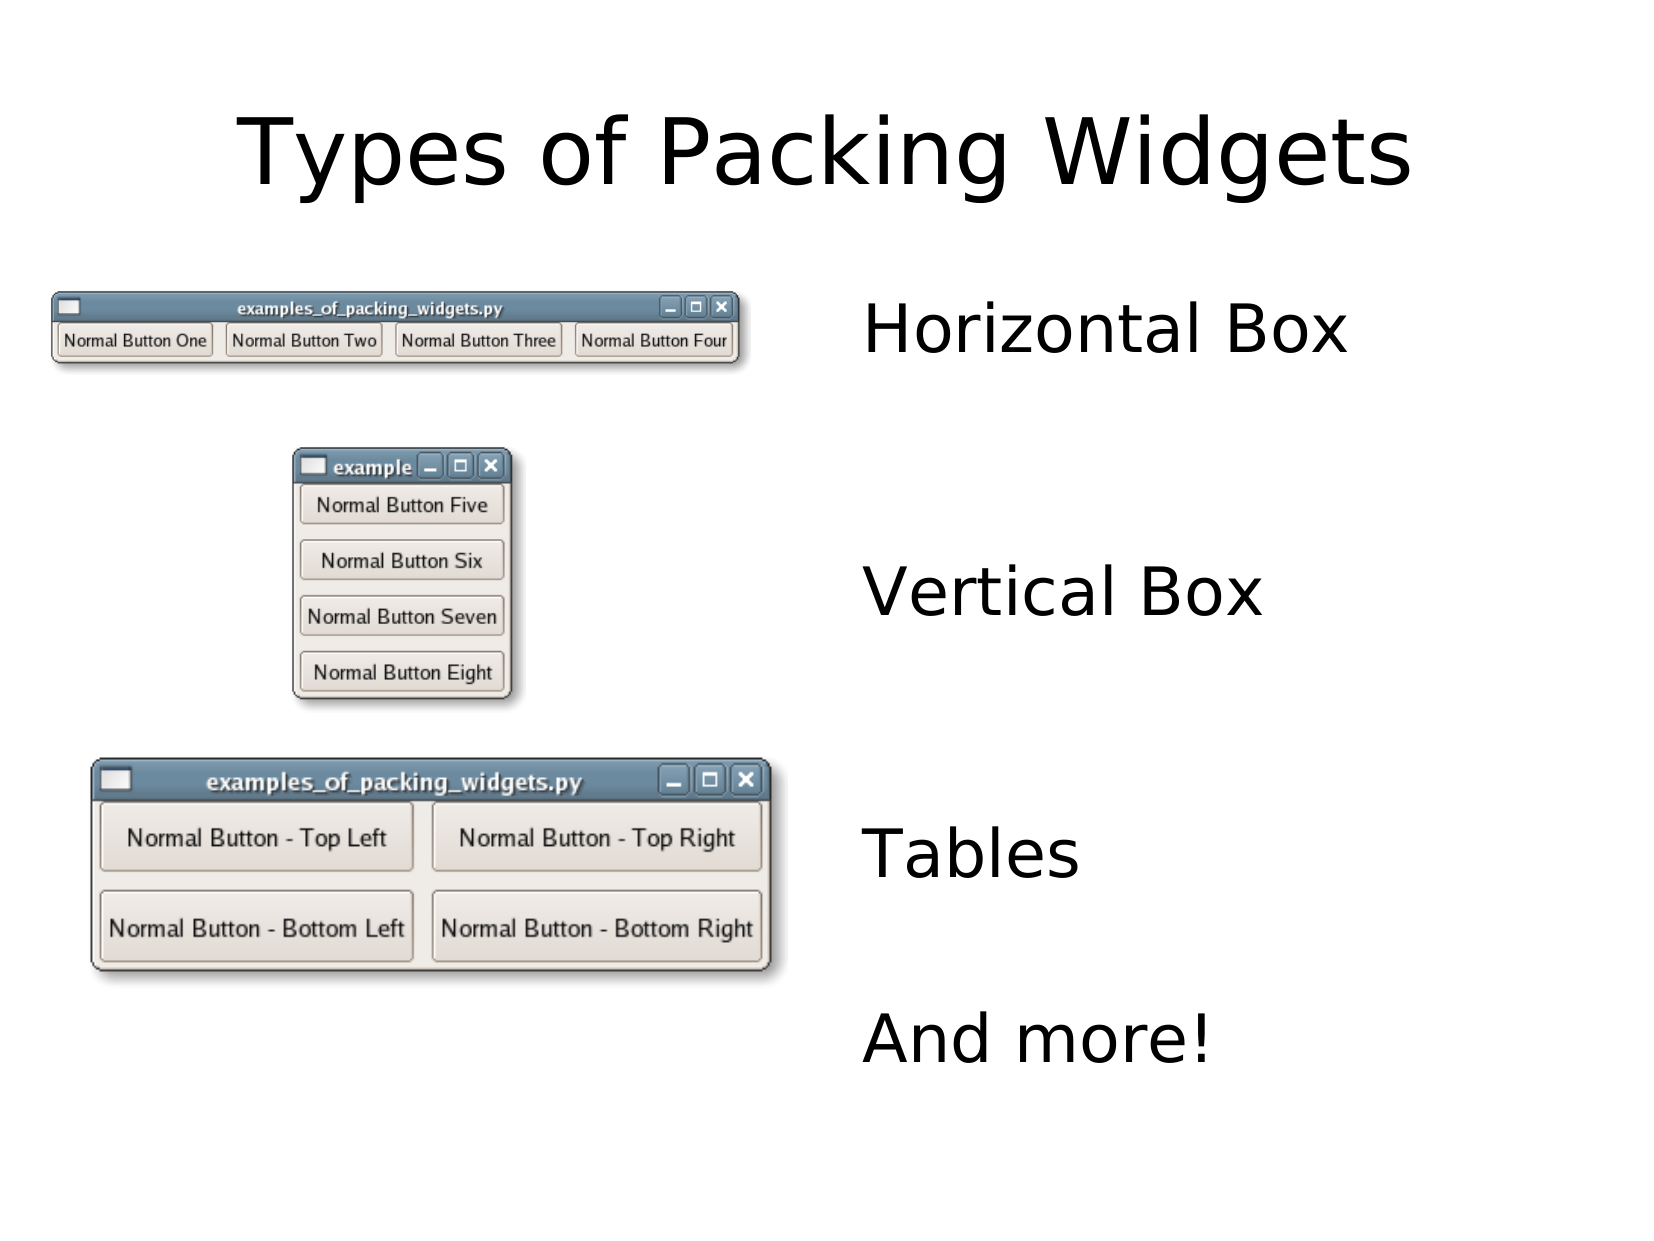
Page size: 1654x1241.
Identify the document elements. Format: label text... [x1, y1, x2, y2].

picture [285, 440, 526, 713]
picture [82, 749, 788, 988]
title Types of Packing Widgets [82, 49, 1571, 257]
picture [45, 285, 751, 376]
list Horizontal Box Vertical Box Tables And more! [845, 290, 1572, 1109]
